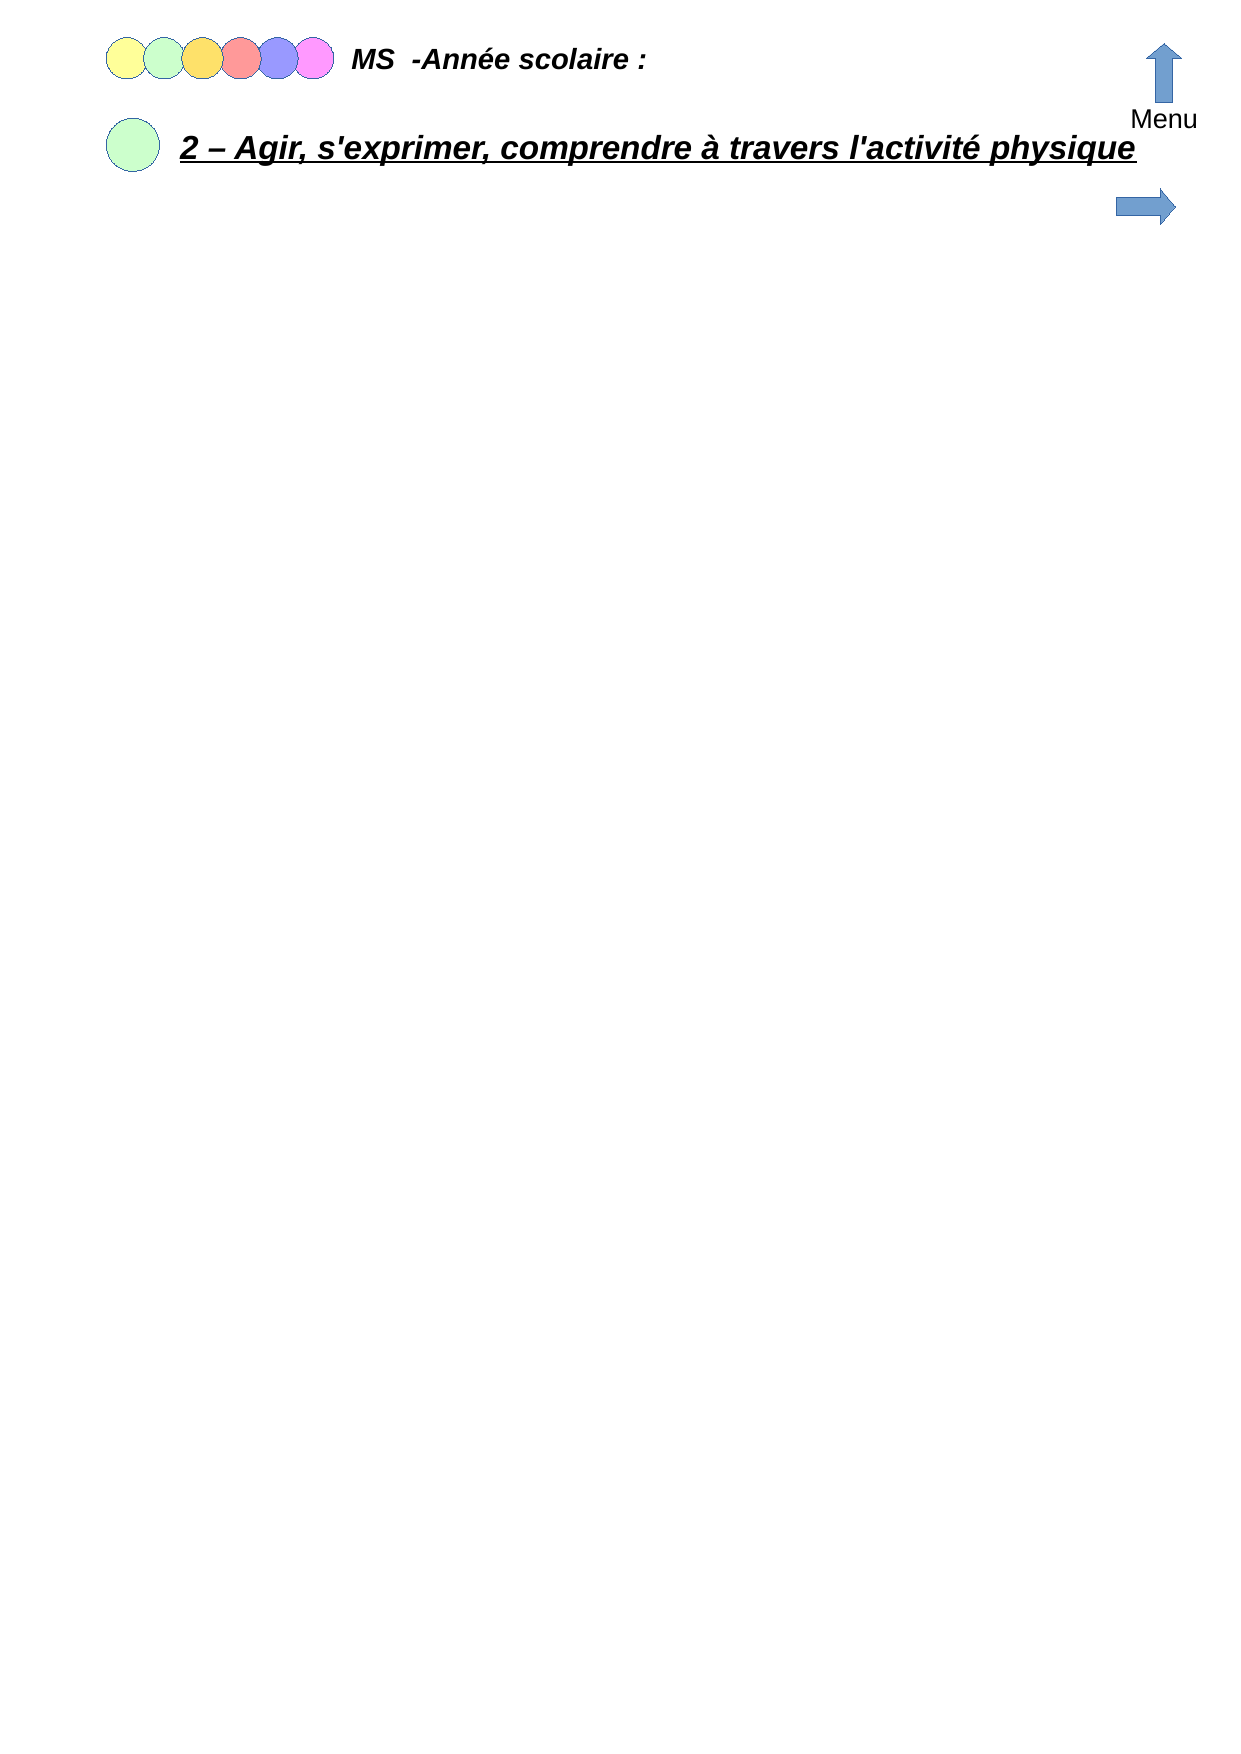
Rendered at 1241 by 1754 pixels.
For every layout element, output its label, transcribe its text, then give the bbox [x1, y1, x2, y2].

text_box [106, 37, 334, 79]
text_box Menu [1146, 43, 1182, 103]
text_box [106, 118, 160, 172]
text_box [1116, 188, 1176, 225]
text_box 2 – Agir, s'exprimer, comprendre à travers l'activité physique [165, 121, 1170, 174]
text_box MS -Année scolaire : [336, 35, 1058, 86]
